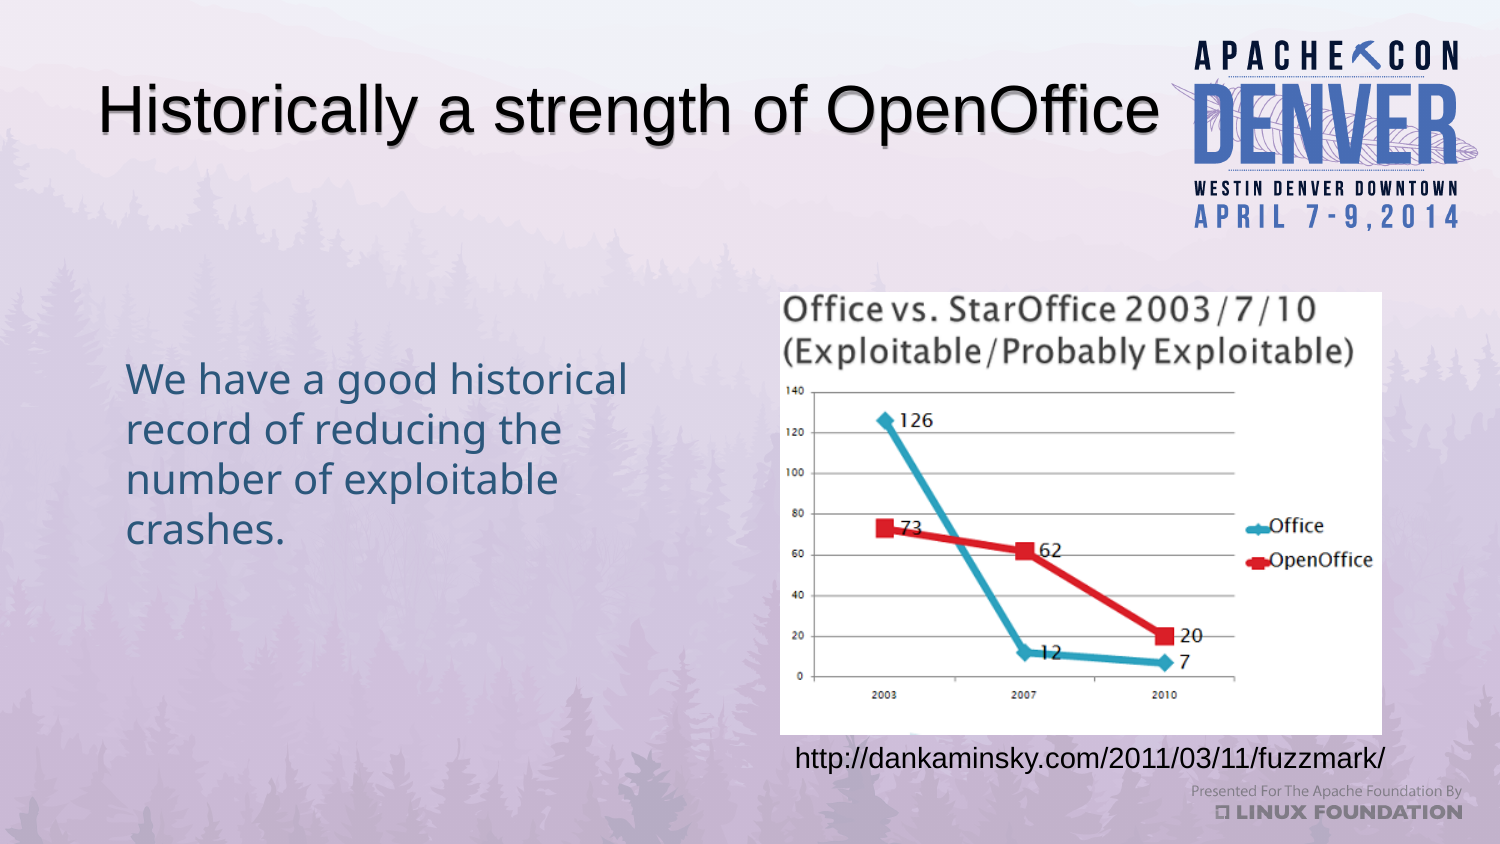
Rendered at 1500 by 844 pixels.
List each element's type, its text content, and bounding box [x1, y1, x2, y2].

text_box We have a good historical record of reducing the number of exploitable crashes. [75, 345, 661, 661]
text_box http://dankaminsky.com/2011/03/11/fuzzmark/ [780, 735, 1441, 783]
picture [0, 0, 1500, 844]
title Historically a strength of OpenOffice [0, 39, 1306, 181]
